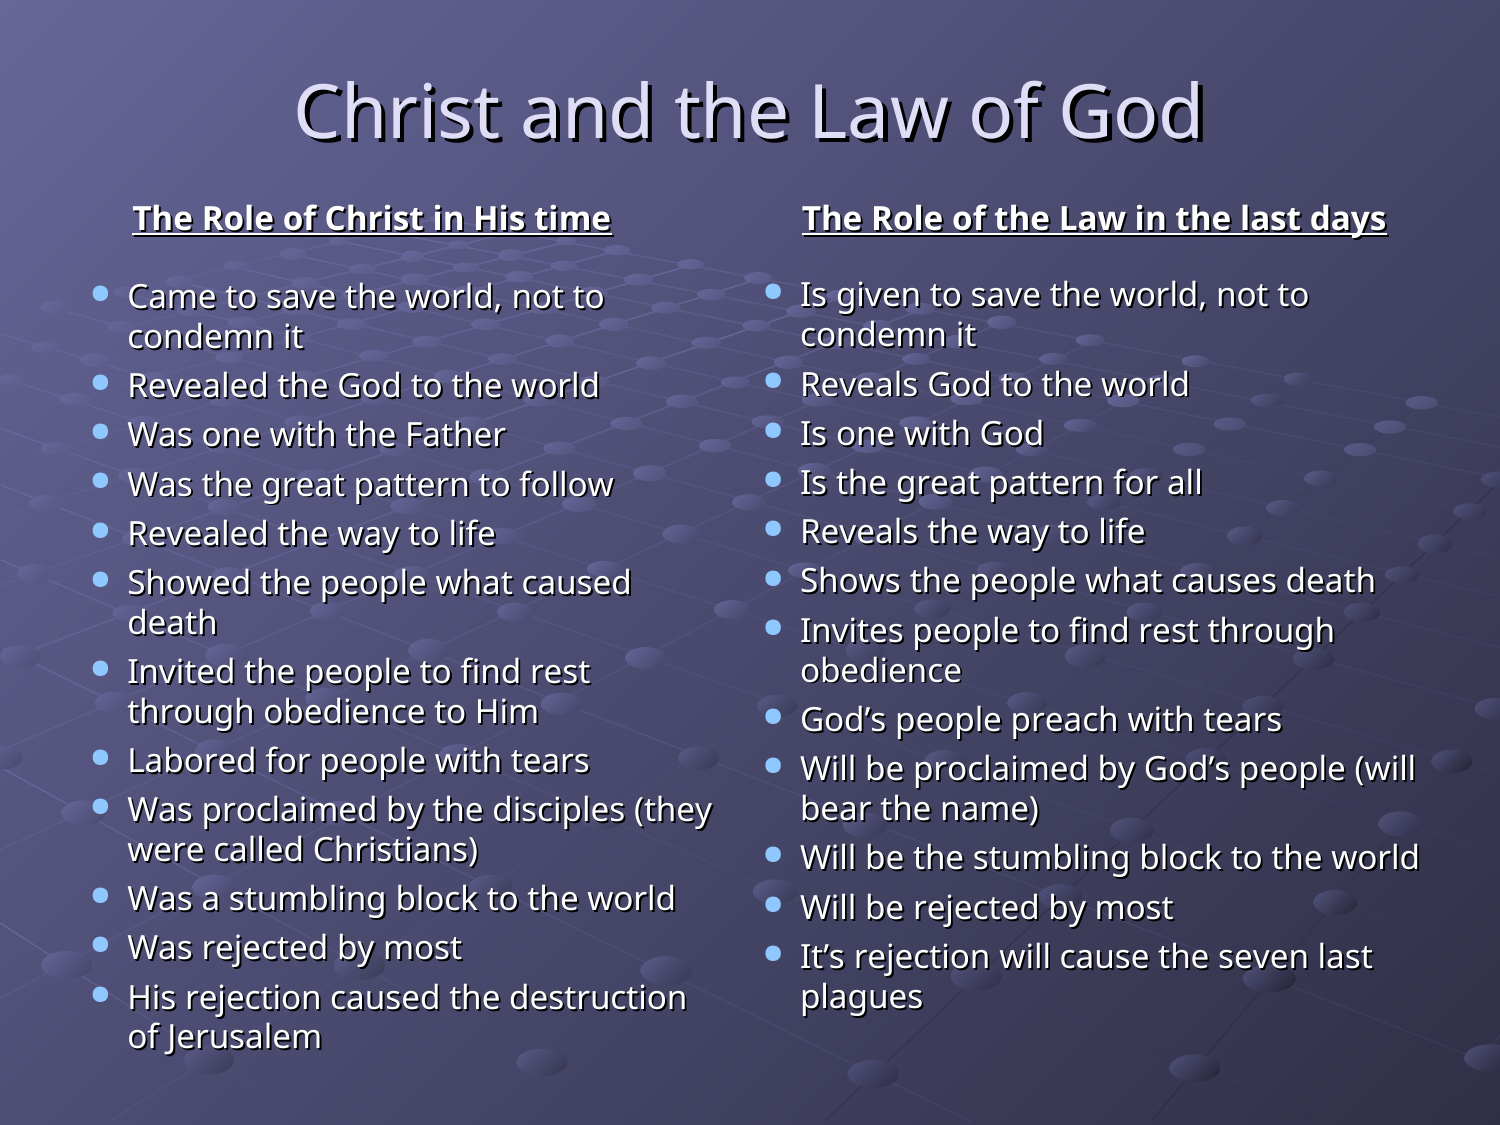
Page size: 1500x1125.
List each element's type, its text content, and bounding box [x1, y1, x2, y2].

title Christ and the Law of God [75, 39, 1426, 179]
list Came to save the world, not to condemn it Revealed the God to the world Was one with the Father Was the great pattern to follow Revealed the way to life Showed the people what caused death Invited the people to find rest through obedience to Him Labored for people with tears Was proclaimed by the disciples (they were called Christians) Was a stumbling block to the world Was rejected by most His rejection caused the destruction of Jerusalem [75, 267, 736, 1075]
text_box The Role of the Law in the last days [736, 189, 1453, 245]
text_box The Role of Christ in His time [76, 189, 668, 245]
list Is given to save the world, not to condemn it Reveals God to the world Is one with God Is the great pattern for all Reveals the way to life Shows the people what causes death Invites people to find rest through obedience God’s people preach with tears Will be proclaimed by God’s people (will bear the name) Will be the stumbling block to the world Will be rejected by most It’s rejection will cause the seven last plagues [762, 273, 1426, 1081]
